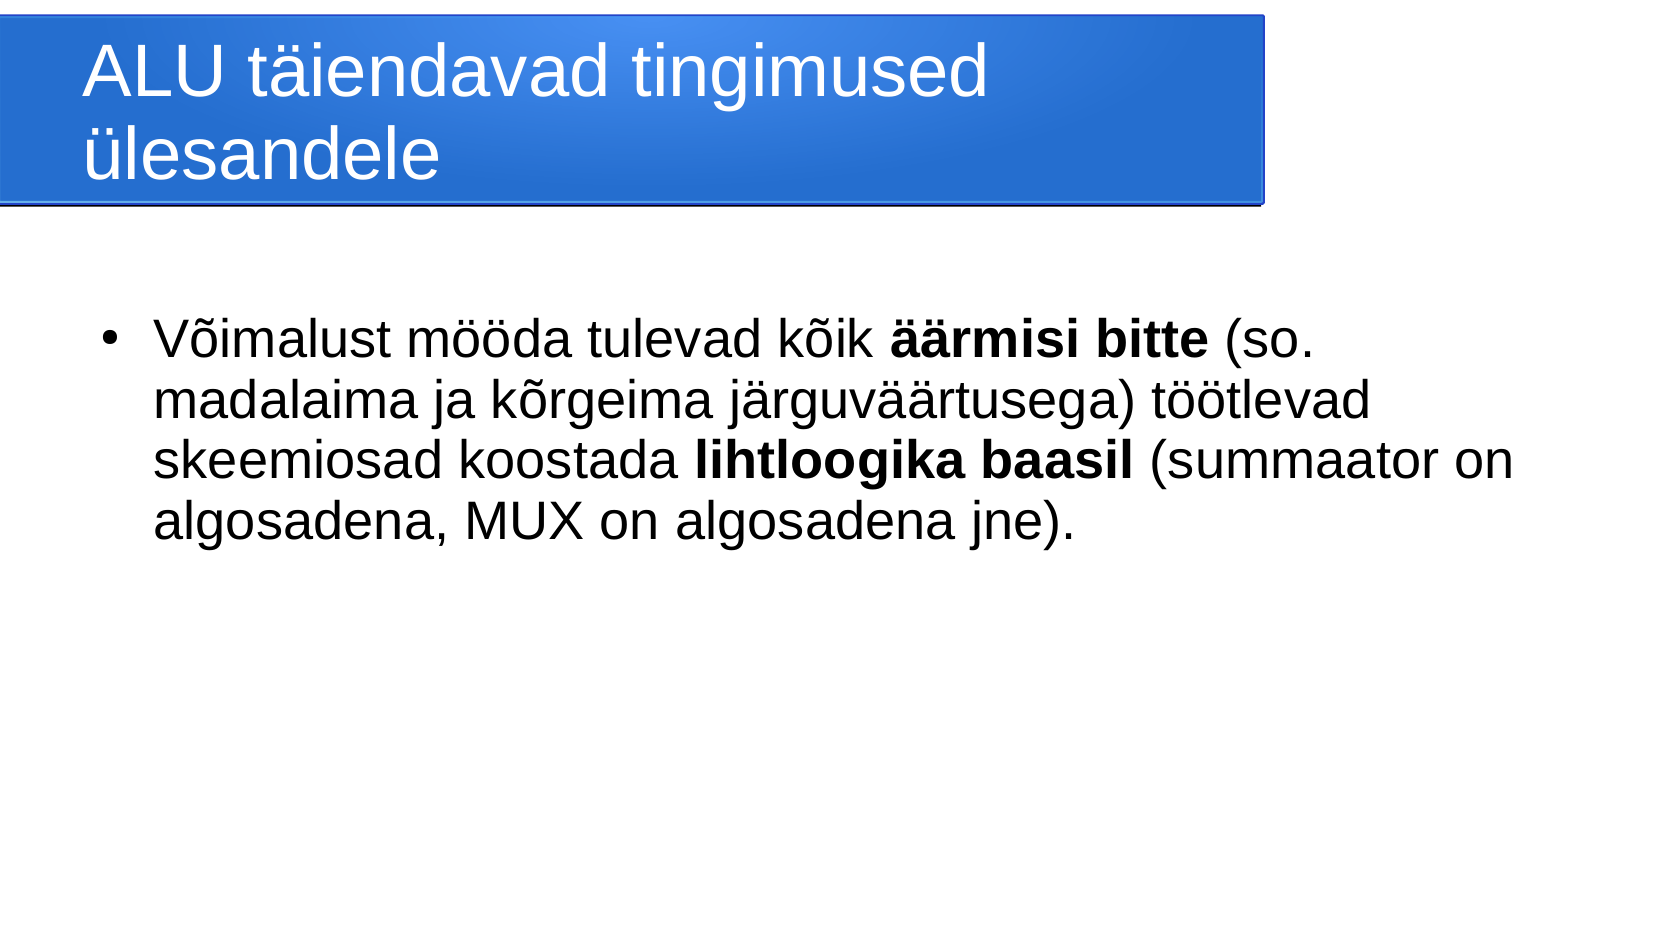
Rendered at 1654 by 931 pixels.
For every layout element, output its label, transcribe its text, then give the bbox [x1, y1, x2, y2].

title ALU täiendavad tingimused ülesandele [82, 29, 1235, 196]
list Võimalust mööda tulevad kõik äärmisi bitte (so. madalaima ja kõrgeima järguväärtusega) töötlevad skeemiosad koostada lihtloogika baasil (summaator on algosadena, MUX on algosadena jne). [82, 224, 1571, 764]
